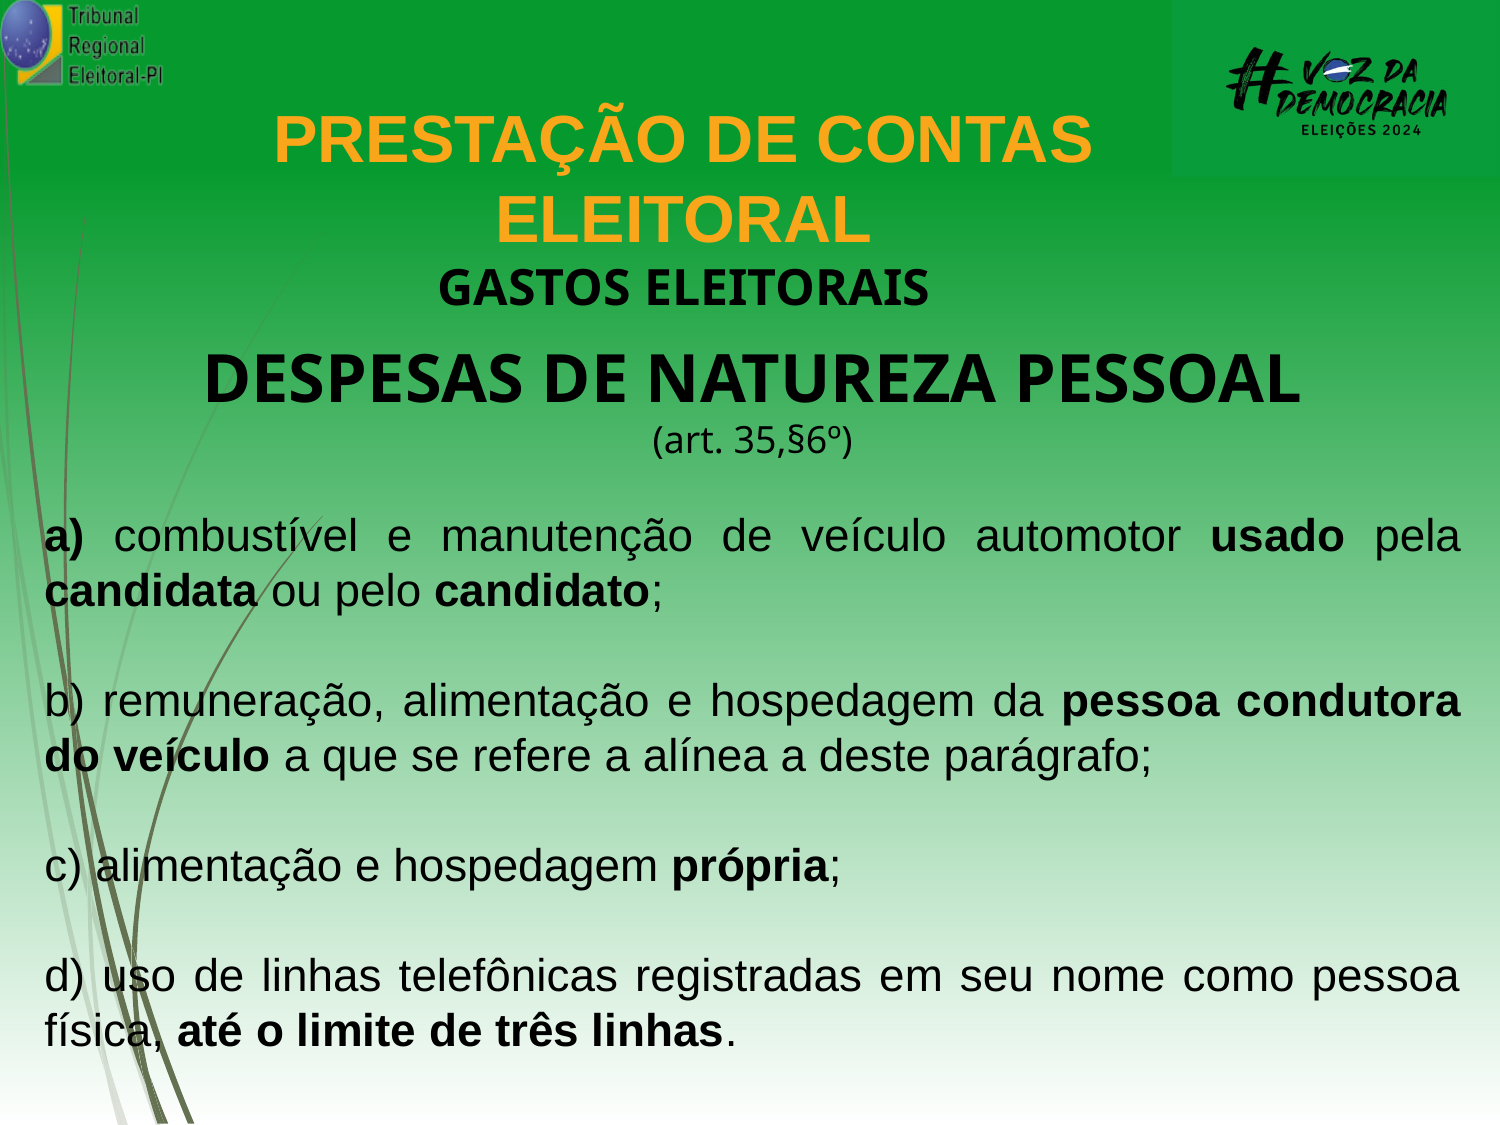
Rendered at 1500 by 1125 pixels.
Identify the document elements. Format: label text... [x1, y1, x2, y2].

picture [1172, 0, 1500, 177]
text_box DESPESAS DE NATUREZA PESSOAL (art. 35,§6º) a) combustível e manutenção de veículo automotor usado pela candidata ou pelo candidato; b) remuneração, alimentação e hospedagem da pessoa condutora do veículo a que se refere a alínea a deste parágrafo; c) alimentação e hospedagem própria; d) uso de linhas telefônicas registradas em seu nome como pessoa física, até o limite de três linhas. [29, 328, 1476, 1125]
text_box PRESTAÇÃO DE CONTAS ELEITORAL GASTOS ELEITORAIS [0, 88, 1368, 240]
picture [0, 0, 177, 94]
